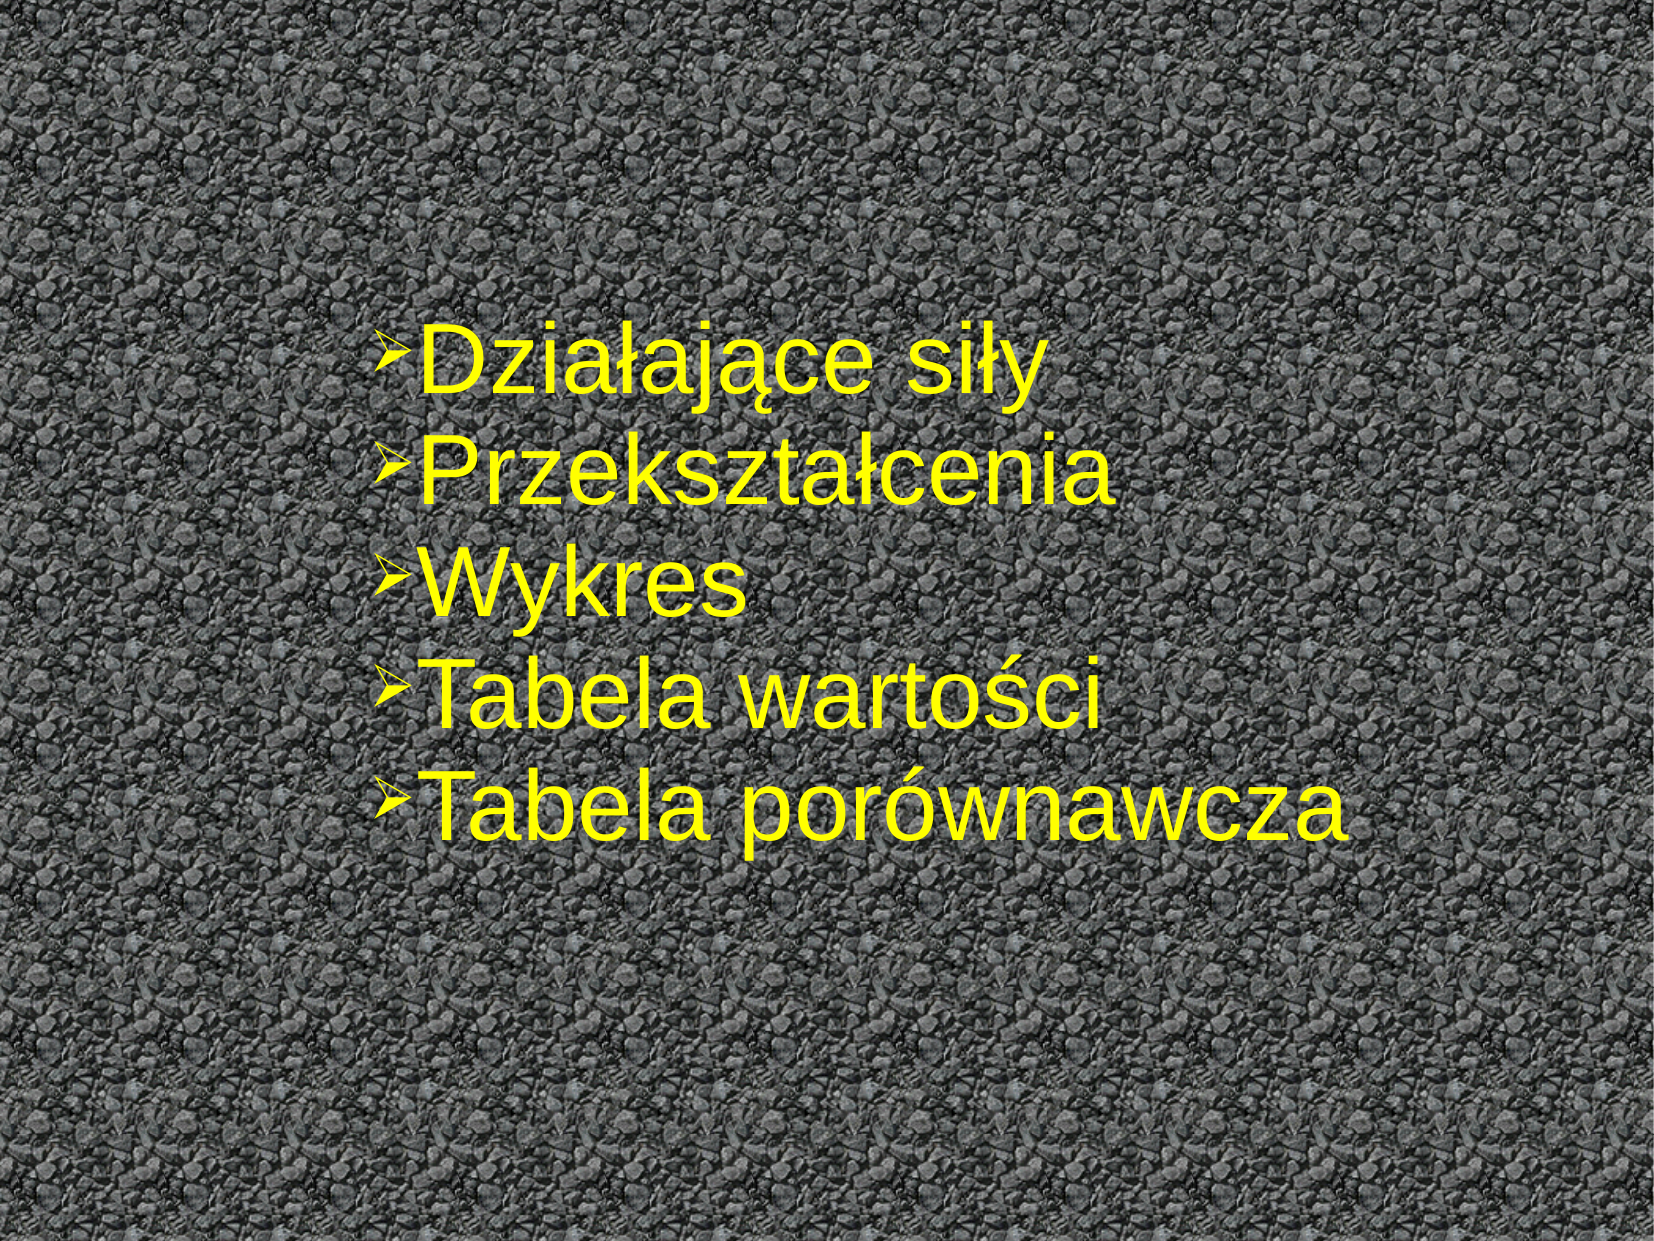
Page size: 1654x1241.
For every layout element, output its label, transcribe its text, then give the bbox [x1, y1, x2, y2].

picture [0, 0, 1654, 1241]
text_box Działające siły Przekształcenia Wykres Tabela wartości Tabela porównawcza [354, 295, 1506, 958]
